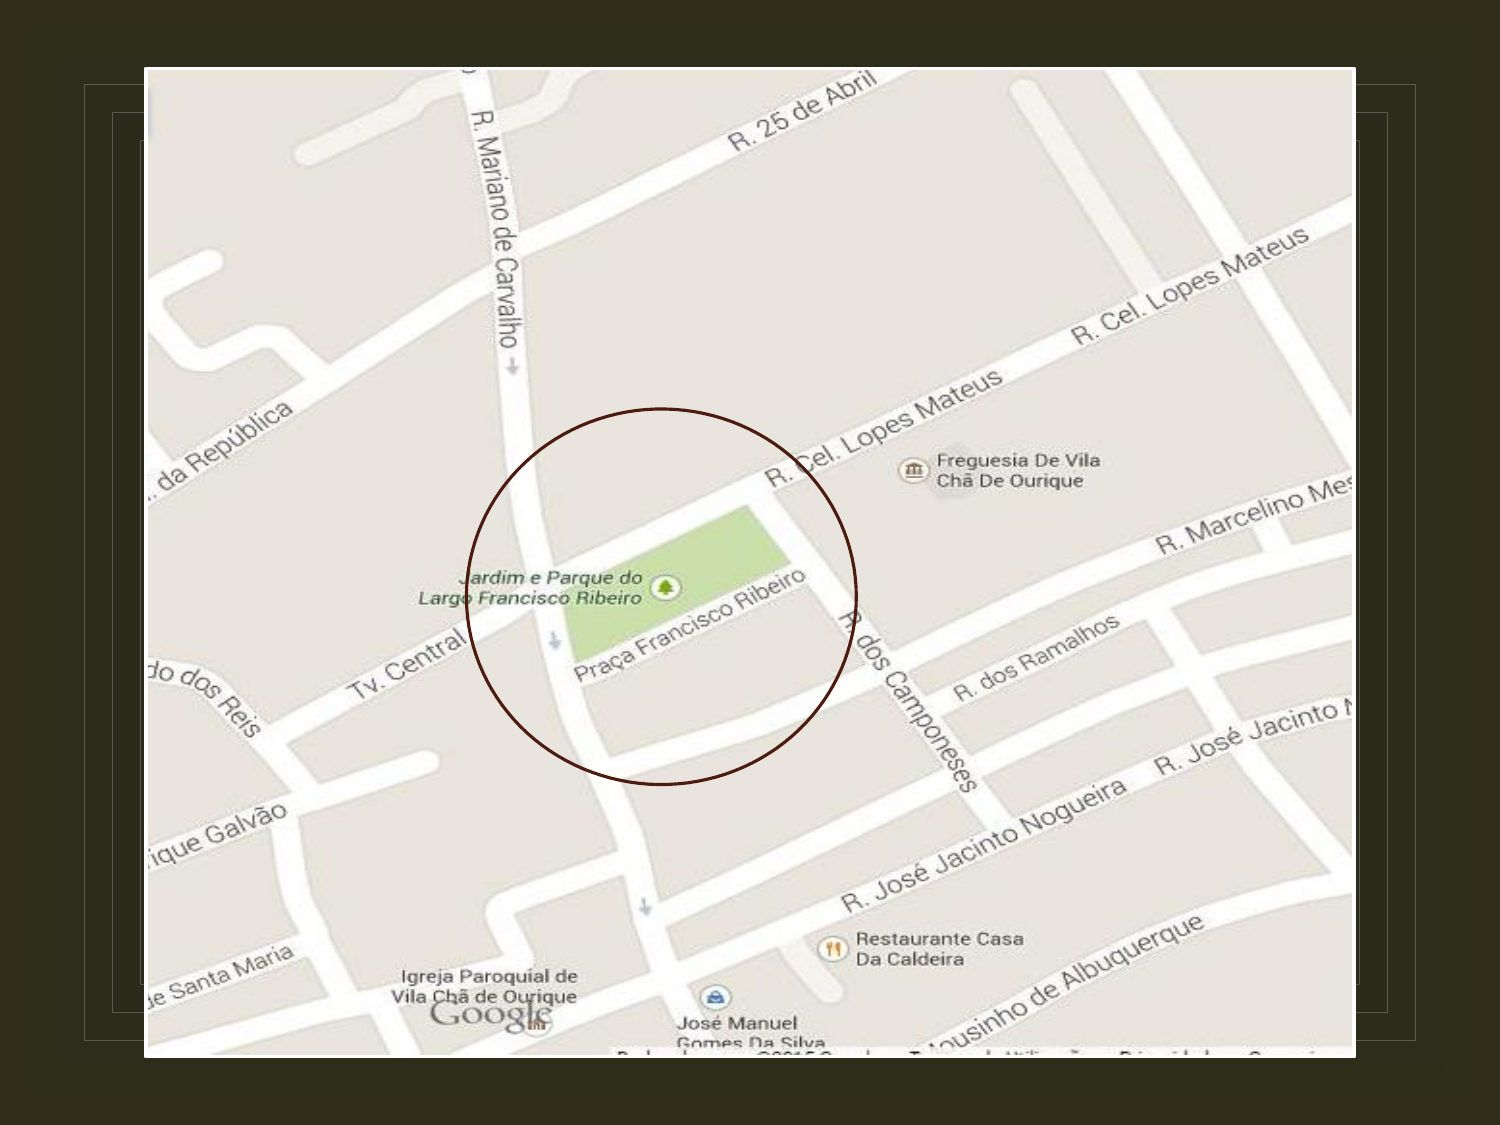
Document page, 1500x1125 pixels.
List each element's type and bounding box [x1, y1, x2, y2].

picture [147, 70, 1353, 1055]
